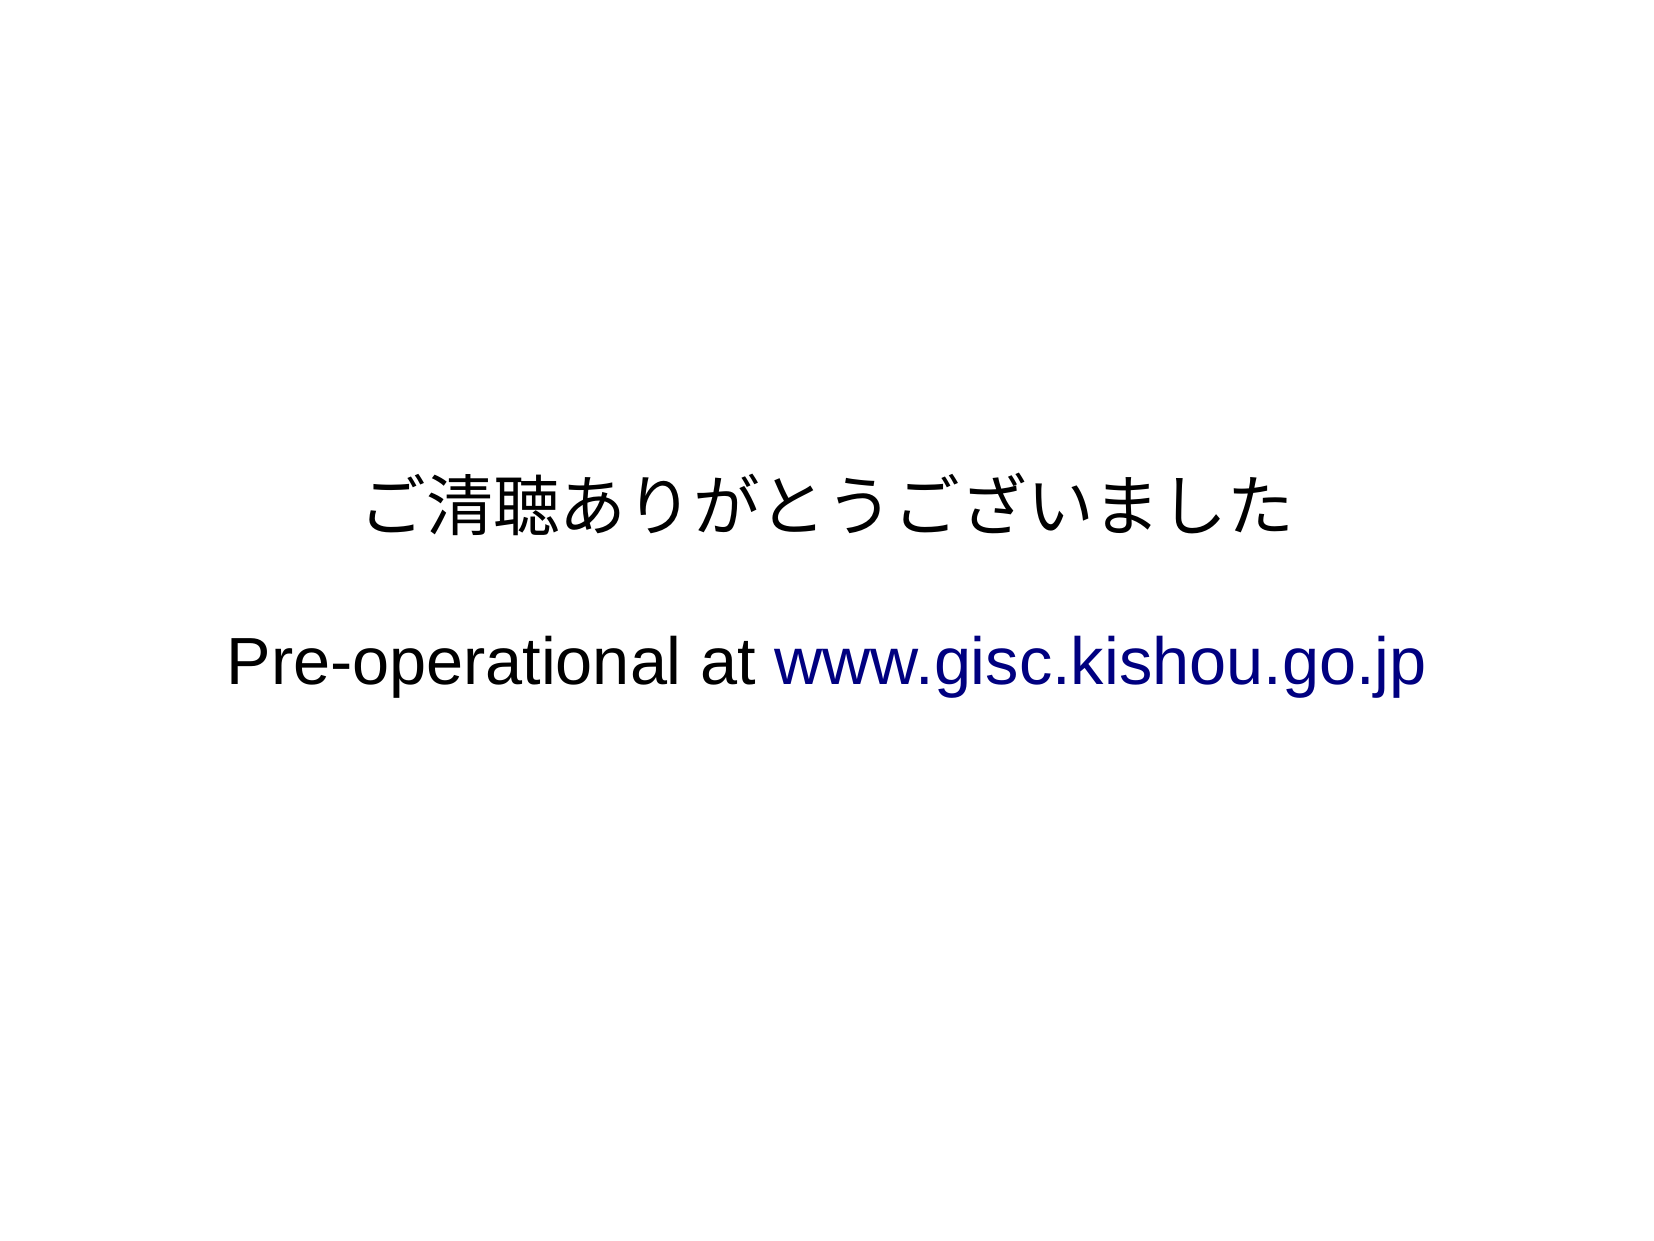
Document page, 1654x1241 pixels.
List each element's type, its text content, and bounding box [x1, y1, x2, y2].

subtitle ご清聴ありがとうございました Pre-operational at www.gisc.kishou.go.jp [82, 56, 1571, 1102]
